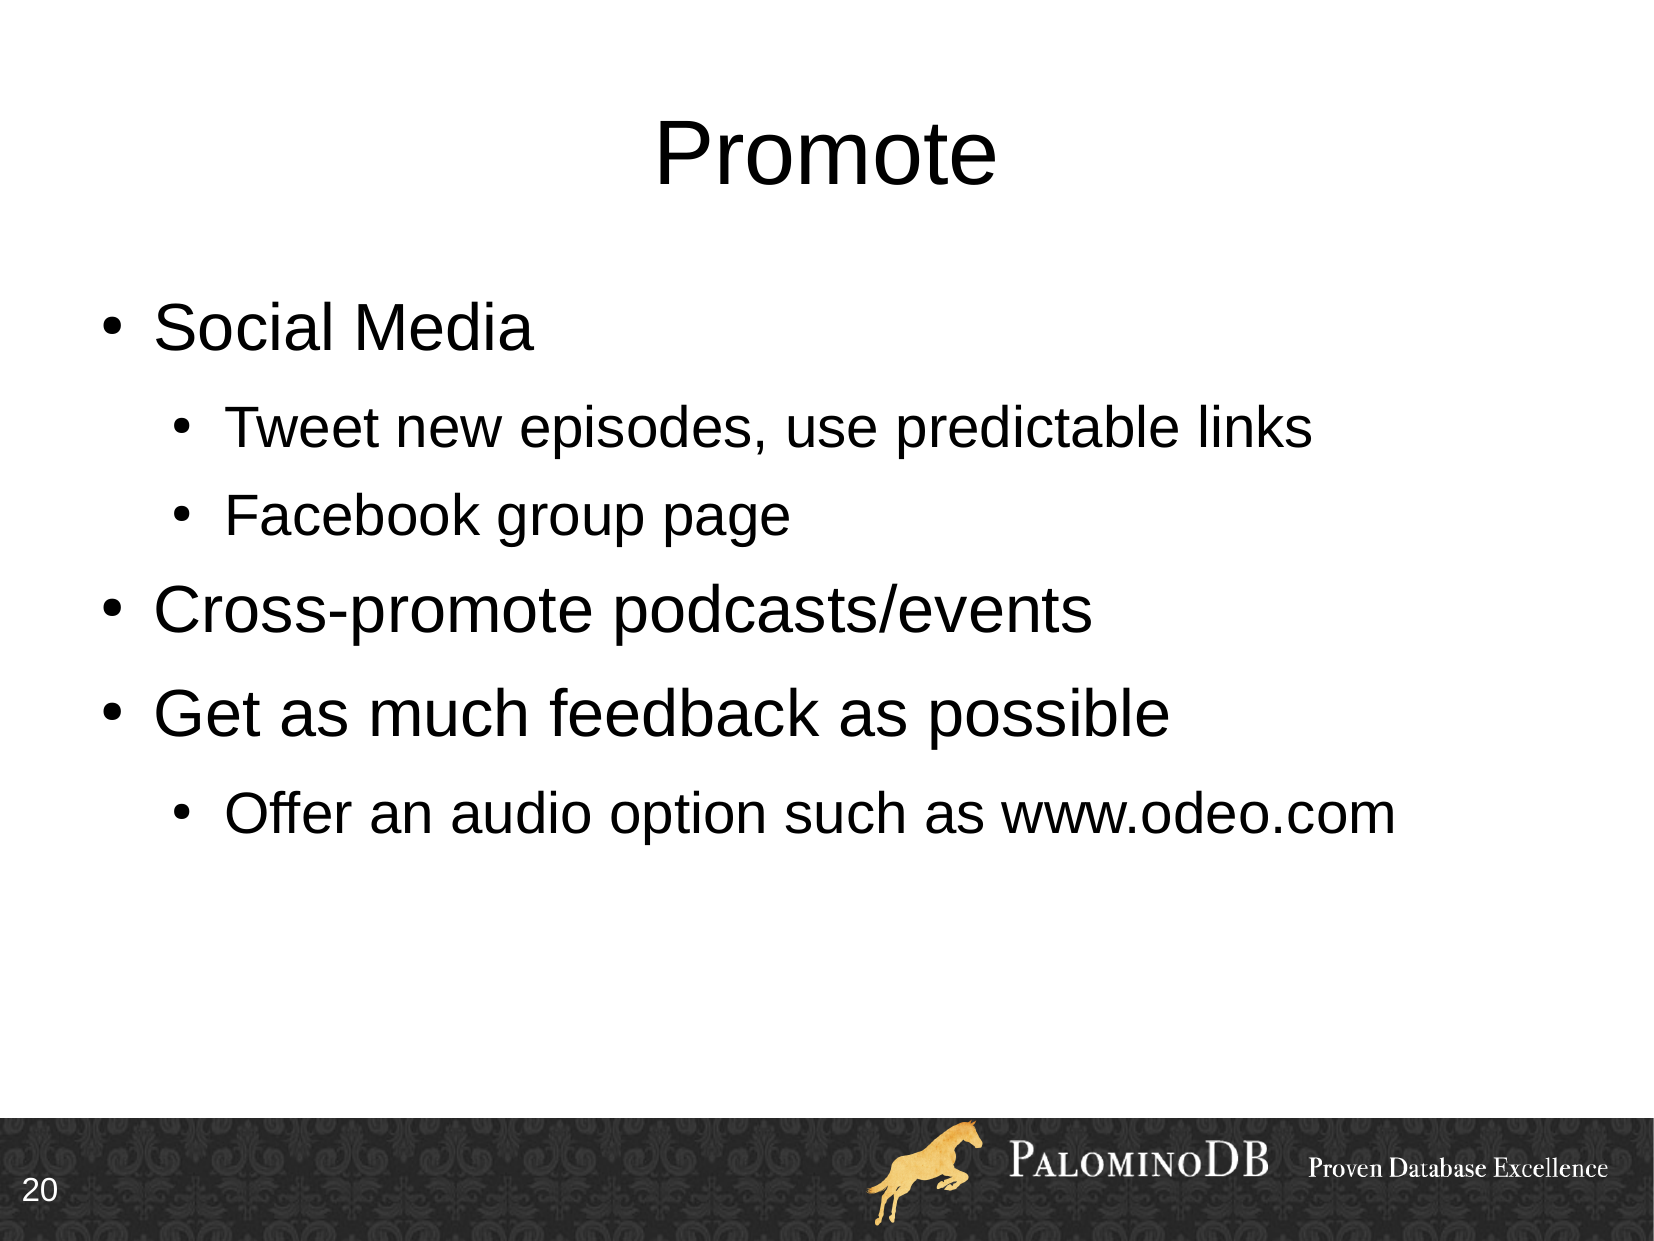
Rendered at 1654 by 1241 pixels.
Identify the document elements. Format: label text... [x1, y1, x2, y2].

list Social Media Tweet new episodes, use predictable links Facebook group page Cross-promote podcasts/events Get as much feedback as possible Offer an audio option such as www.odeo.com [82, 290, 1571, 1109]
title Promote [82, 49, 1571, 257]
picture [0, 1109, 1654, 1241]
